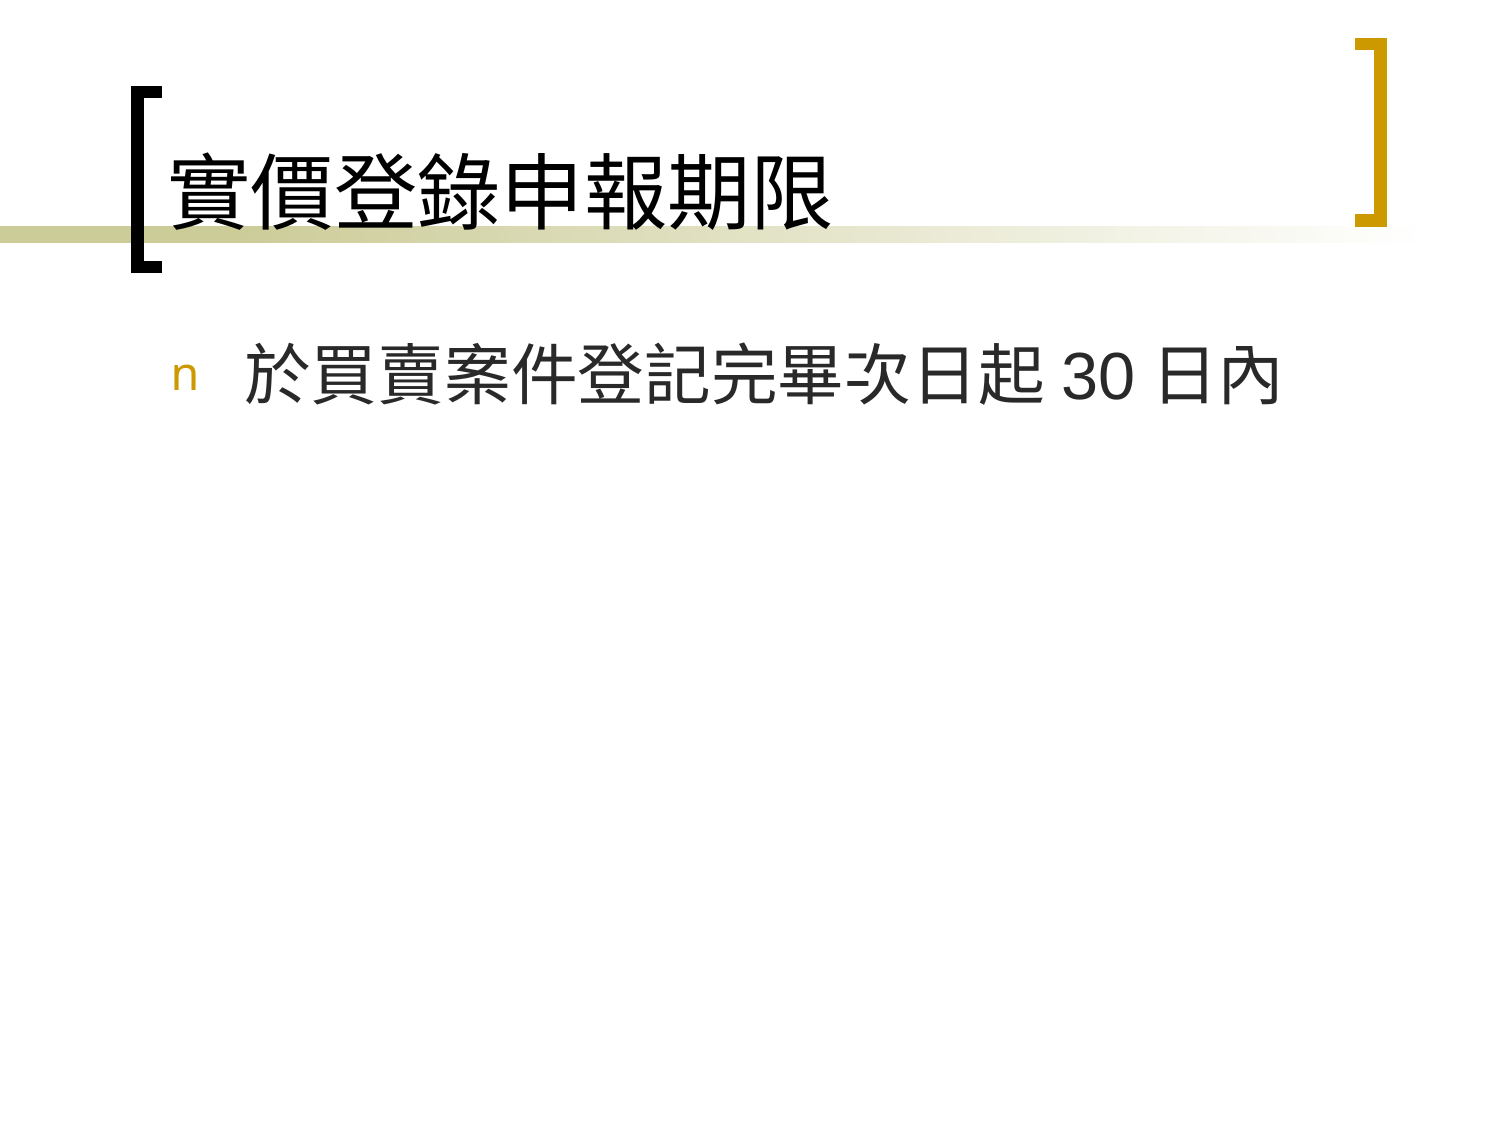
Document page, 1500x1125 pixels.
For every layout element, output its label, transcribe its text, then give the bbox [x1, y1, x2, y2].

list 於買賣案件登記完畢次日起30日內 [155, 324, 1413, 1000]
title 實價登錄申報期限 [152, 15, 1328, 248]
